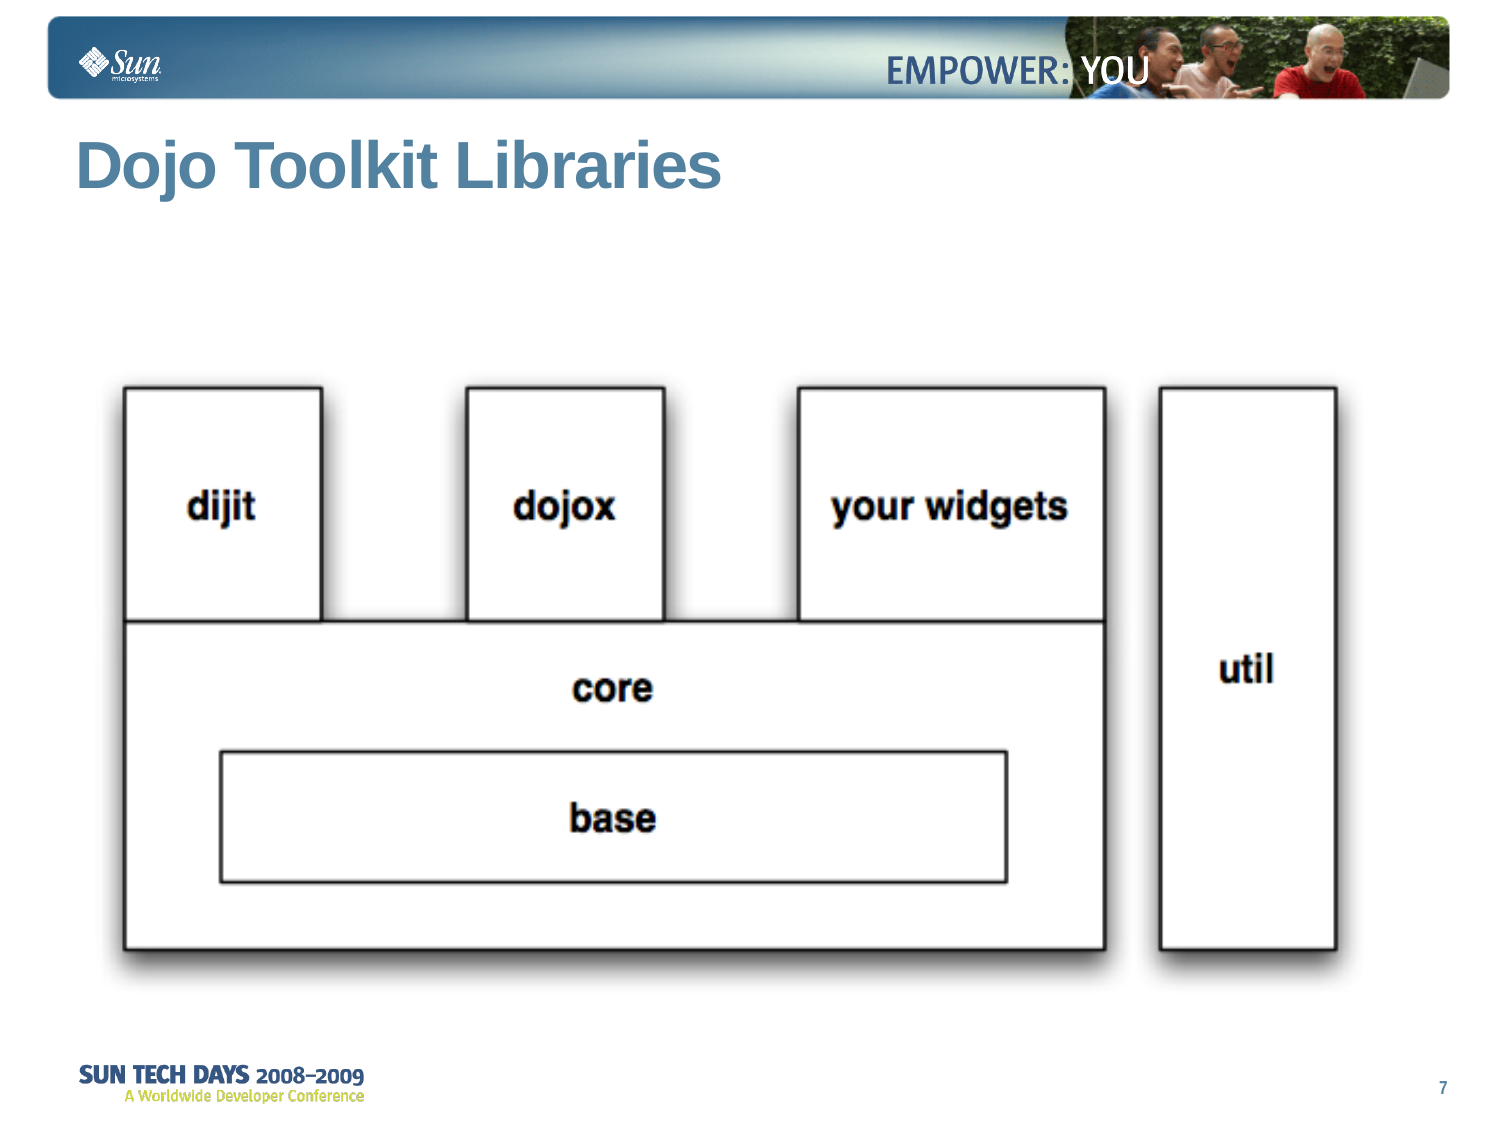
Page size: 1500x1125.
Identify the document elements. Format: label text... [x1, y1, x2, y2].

picture [0, 0, 1500, 1125]
title Dojo Toolkit Libraries [75, 134, 1437, 239]
